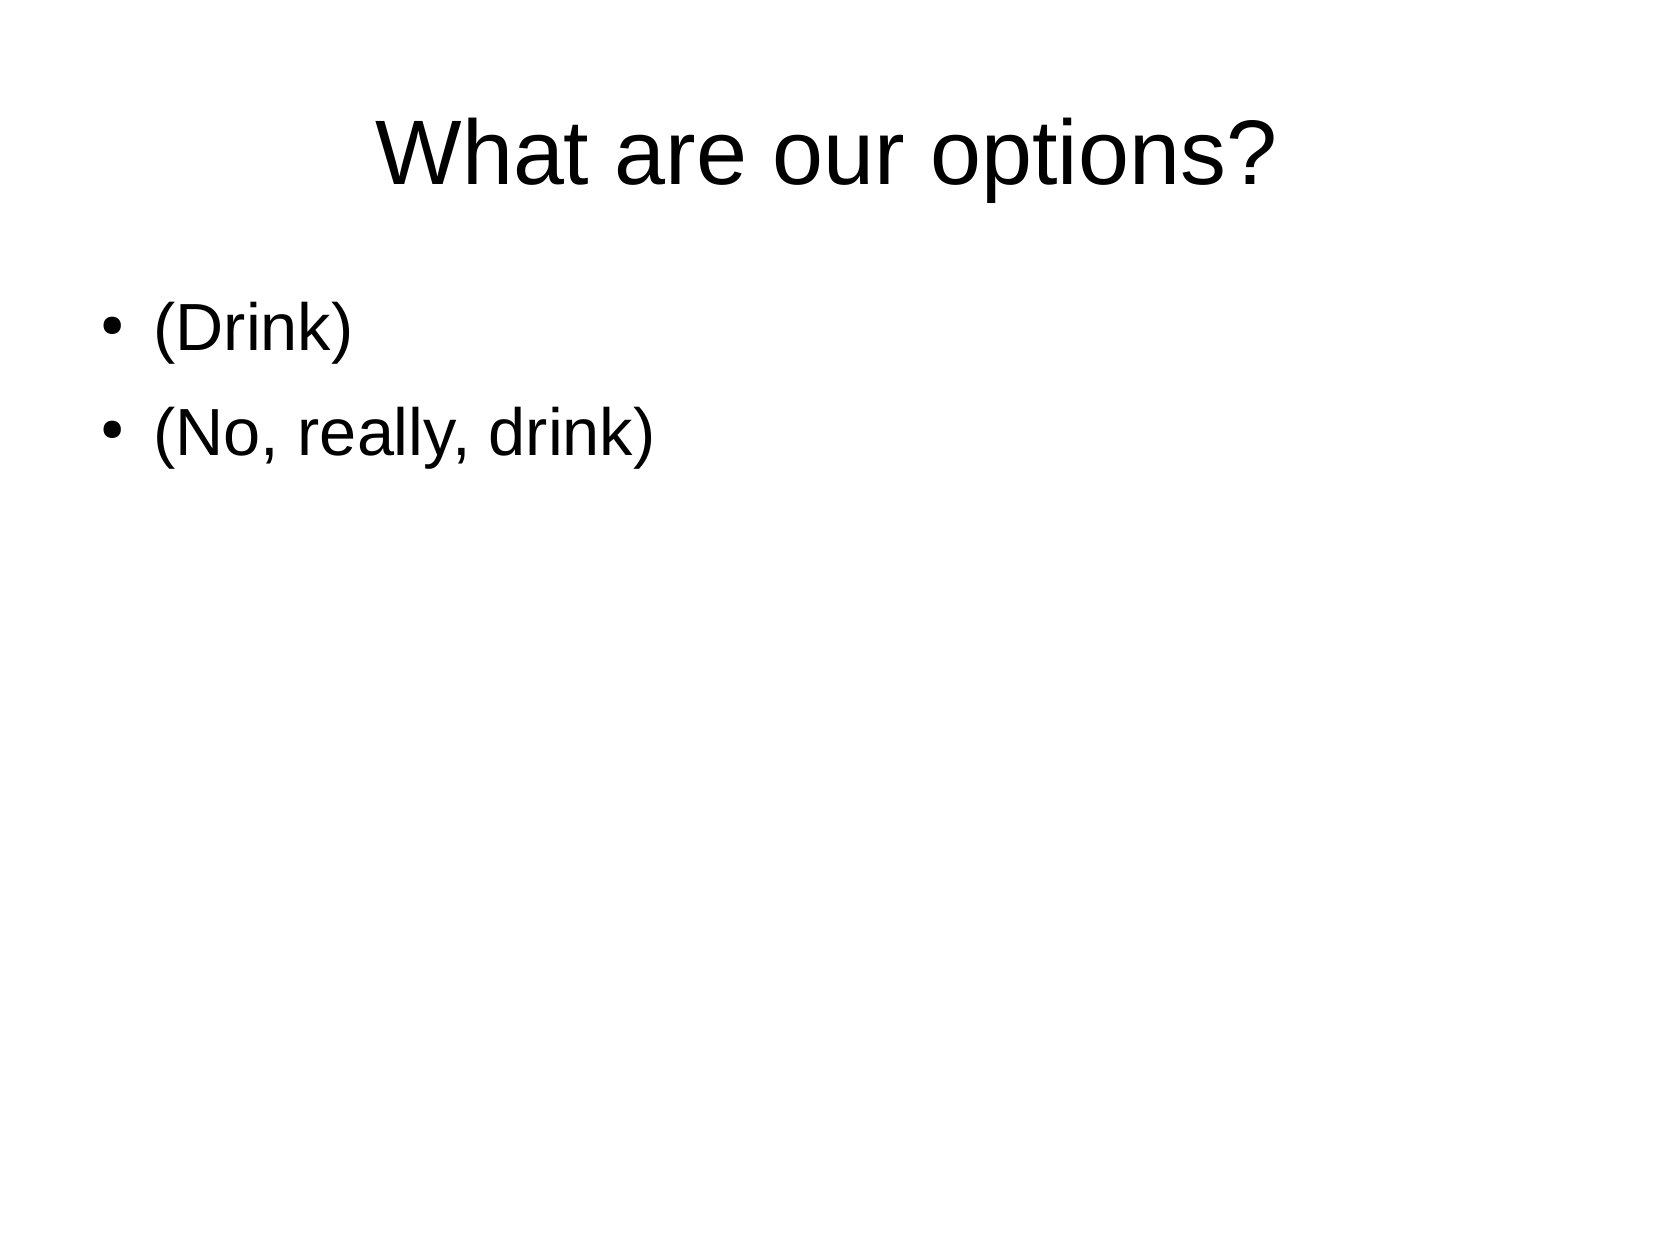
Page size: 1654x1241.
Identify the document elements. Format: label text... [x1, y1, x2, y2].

list (Drink) (No, really, drink) [82, 290, 1538, 1010]
title What are our options? [82, 49, 1571, 257]
